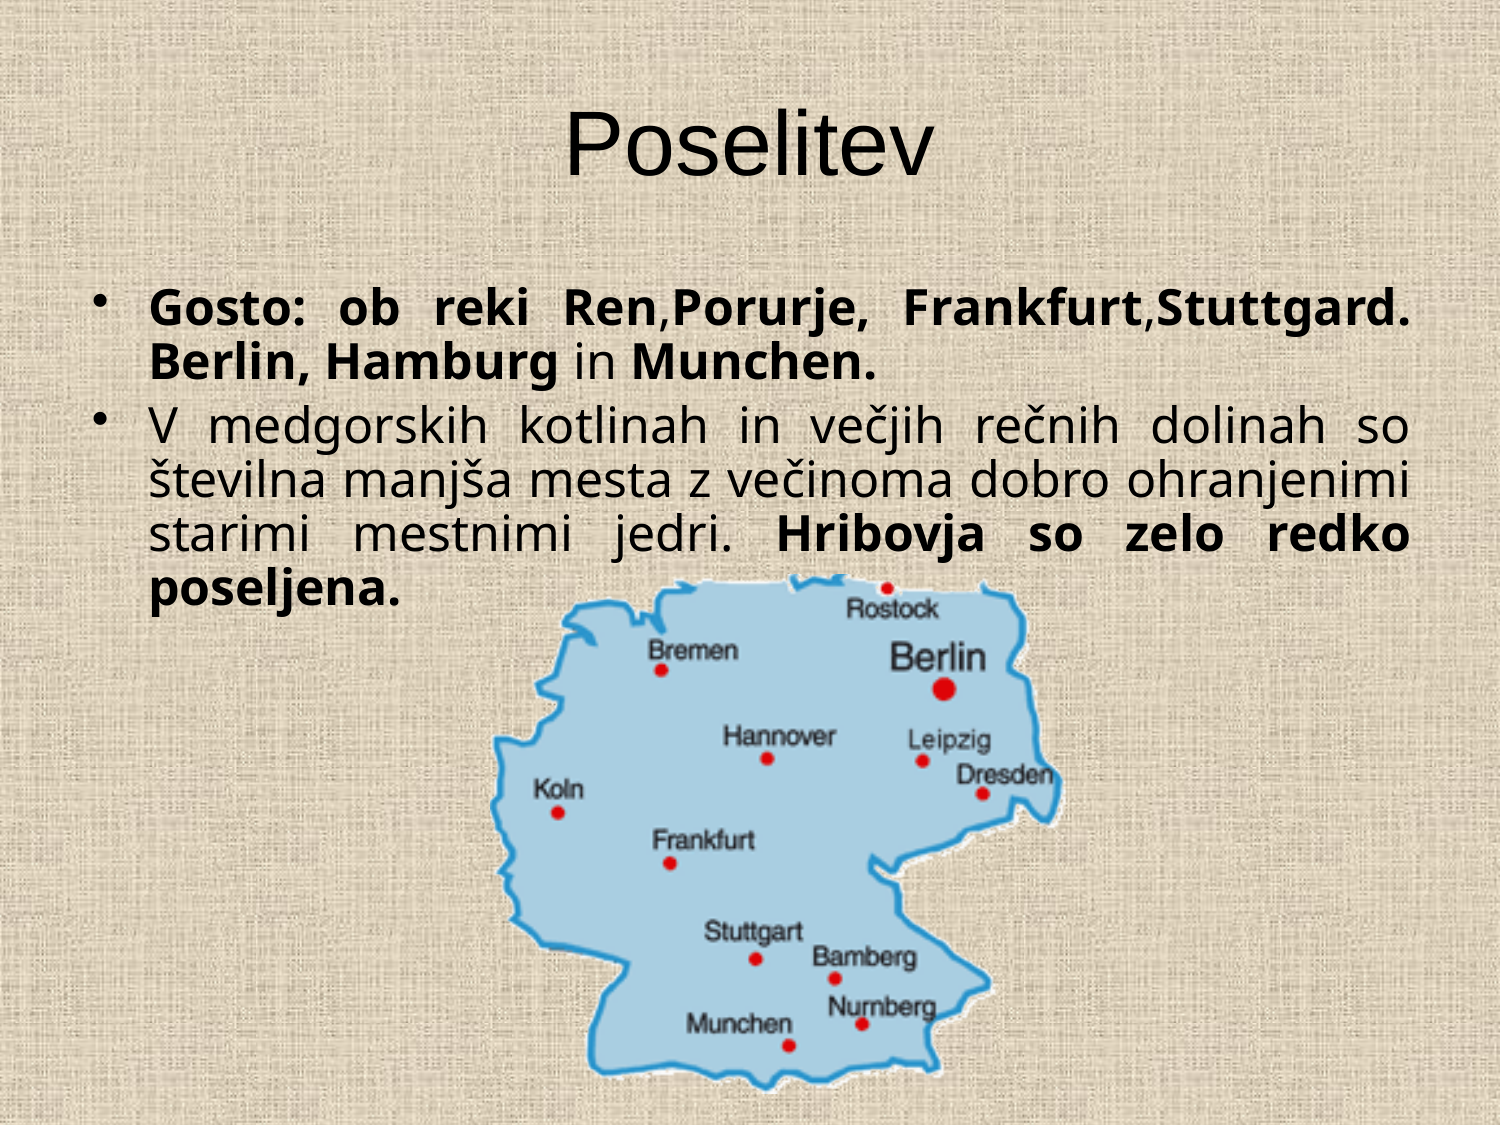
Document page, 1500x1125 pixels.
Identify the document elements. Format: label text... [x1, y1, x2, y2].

title Poselitev [75, 45, 1425, 233]
list Gosto: ob reki Ren,Porurje, Frankfurt,Stuttgard. Berlin, Hamburg in Munchen. V medgorskih kotlinah in večjih rečnih dolinah so številna manjša mesta z večinoma dobro ohranjenimi starimi mestnimi jedri. Hribovja so zelo redko poseljena. [76, 220, 1427, 1010]
picture [0, 0, 1500, 1125]
